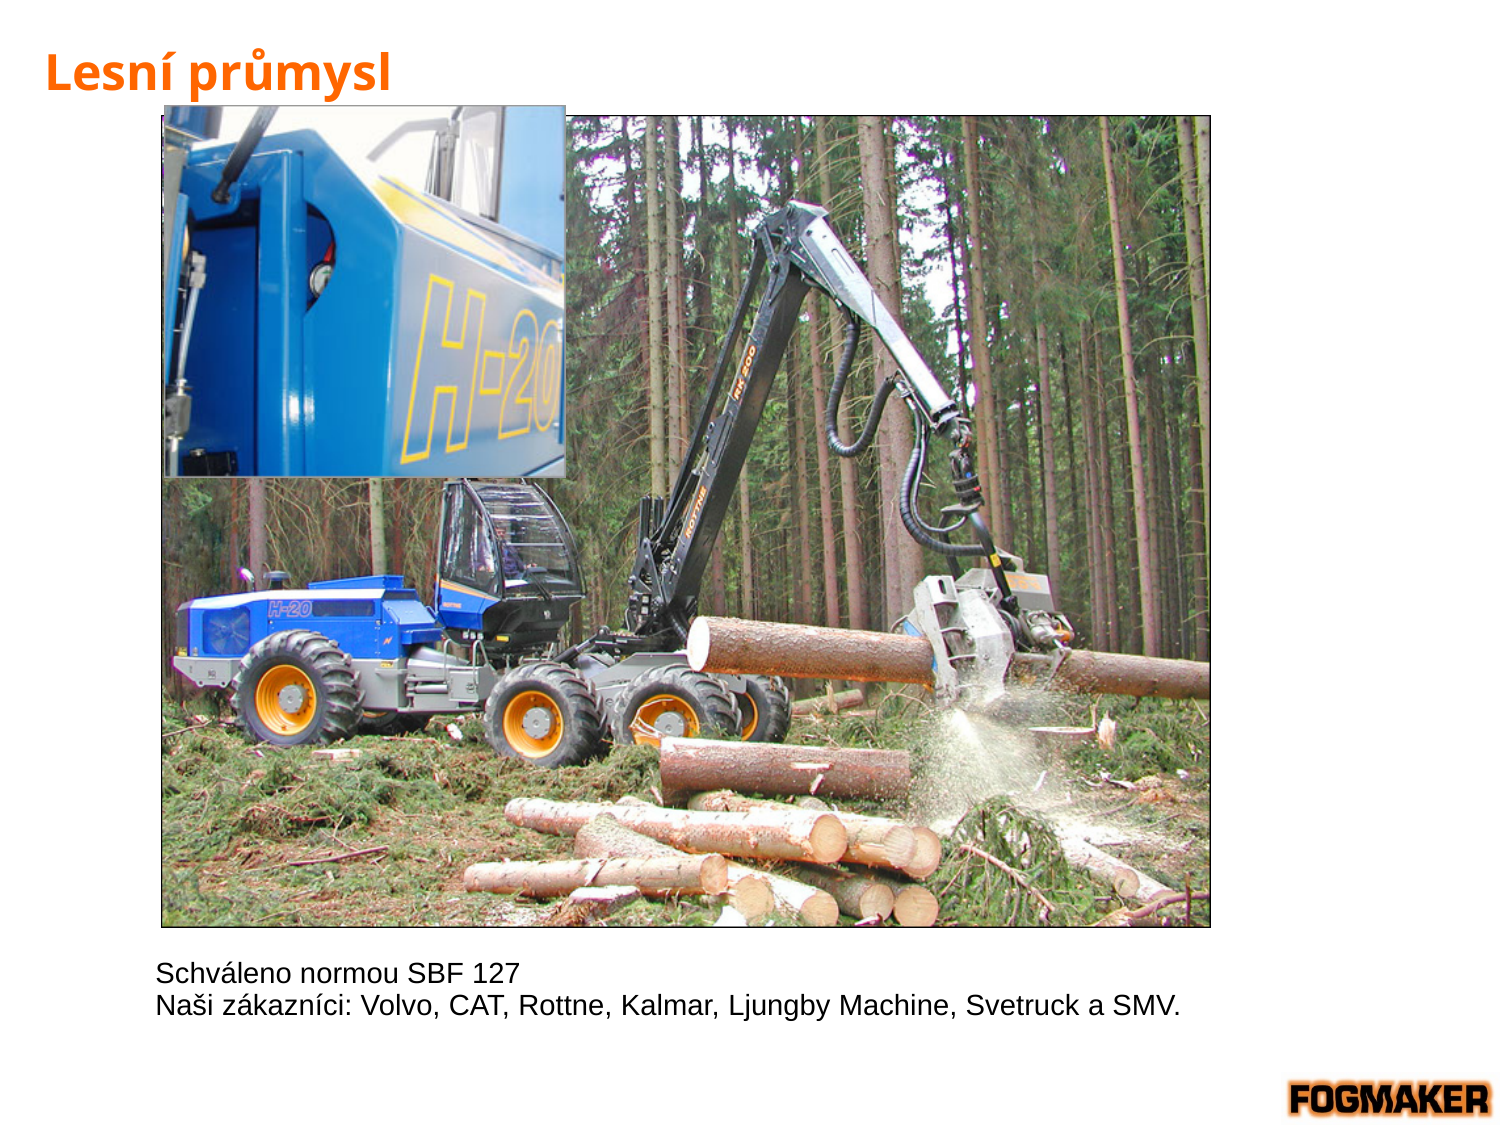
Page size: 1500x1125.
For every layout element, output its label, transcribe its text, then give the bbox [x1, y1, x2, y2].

picture [1281, 1072, 1500, 1125]
picture [161, 105, 1211, 928]
text_box Schváleno normou SBF 127 Naši zákazníci: Volvo, CAT, Rottne, Kalmar, Ljungby Machine, Svetruck a SMV. [140, 949, 1417, 1030]
text_box Lesní průmysl [29, 29, 408, 113]
